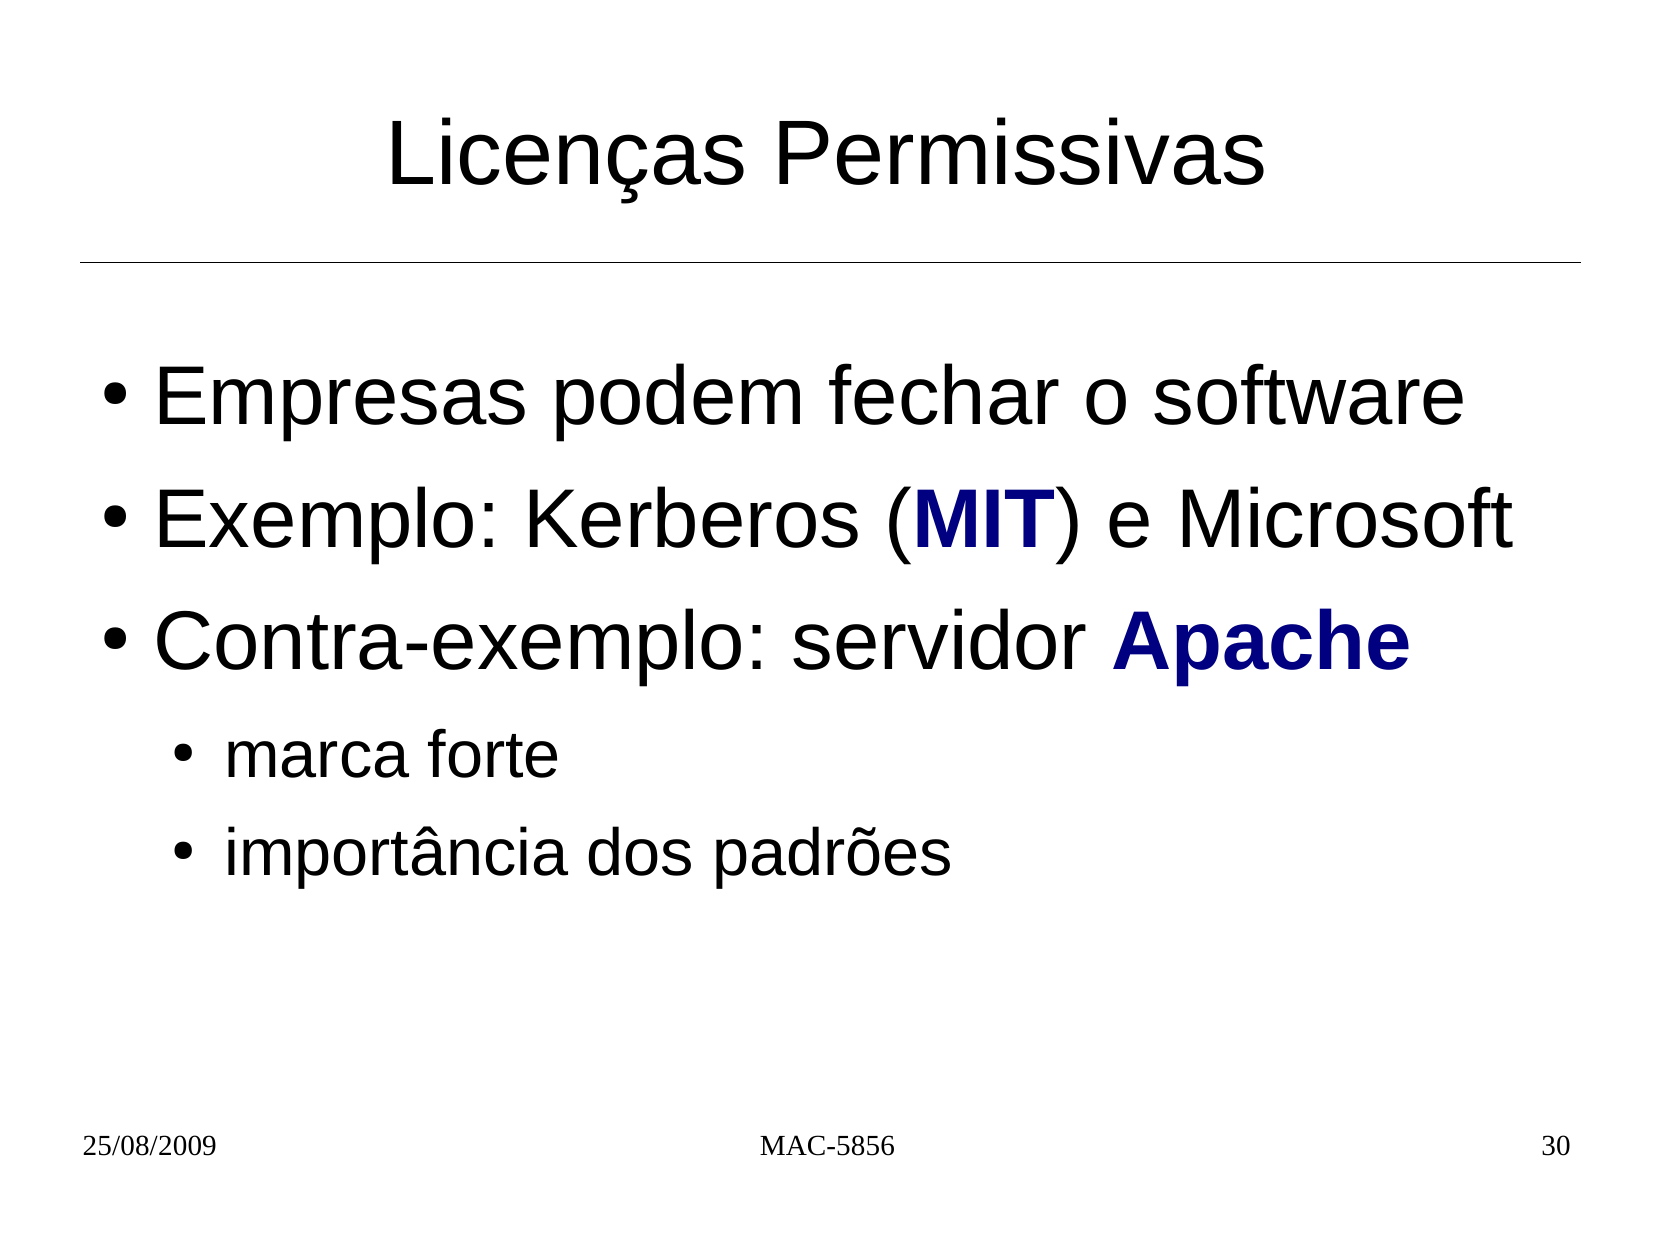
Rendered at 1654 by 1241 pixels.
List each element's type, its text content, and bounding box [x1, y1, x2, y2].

list Empresas podem fechar o software Exemplo: Kerberos (MIT) e Microsoft Contra-exemplo: servidor Apache marca forte importância dos padrões [82, 349, 1571, 1095]
title Licenças Permissivas [82, 56, 1571, 250]
